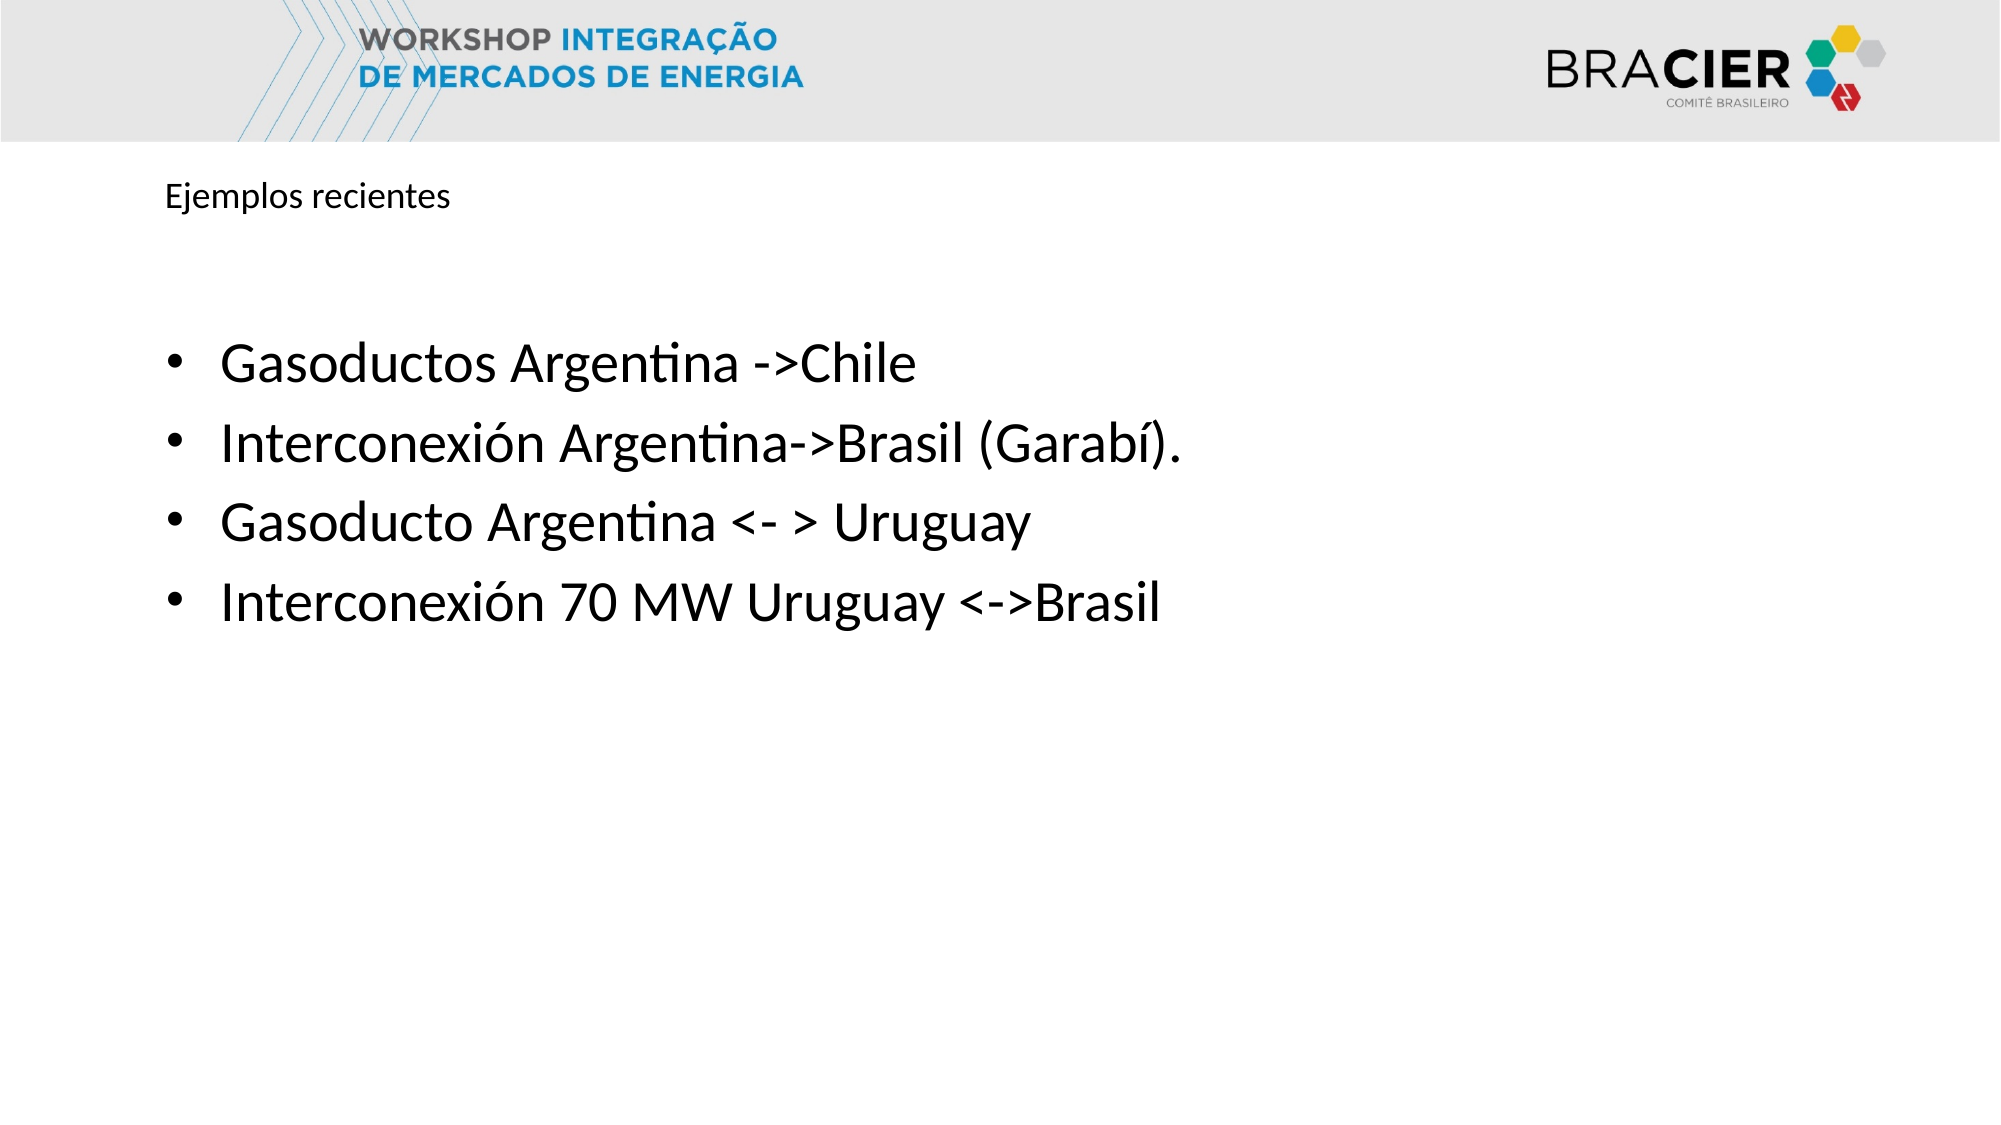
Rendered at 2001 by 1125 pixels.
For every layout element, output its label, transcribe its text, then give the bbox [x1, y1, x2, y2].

list Gasoductos Argentina ->Chile Interconexión Argentina->Brasil (Garabí). Gasoducto Argentina <- > Uruguay Interconexión 70 MW Uruguay <->Brasil [150, 324, 1851, 1000]
picture [0, 0, 2000, 142]
title Ejemplos recientes [150, 99, 1851, 288]
